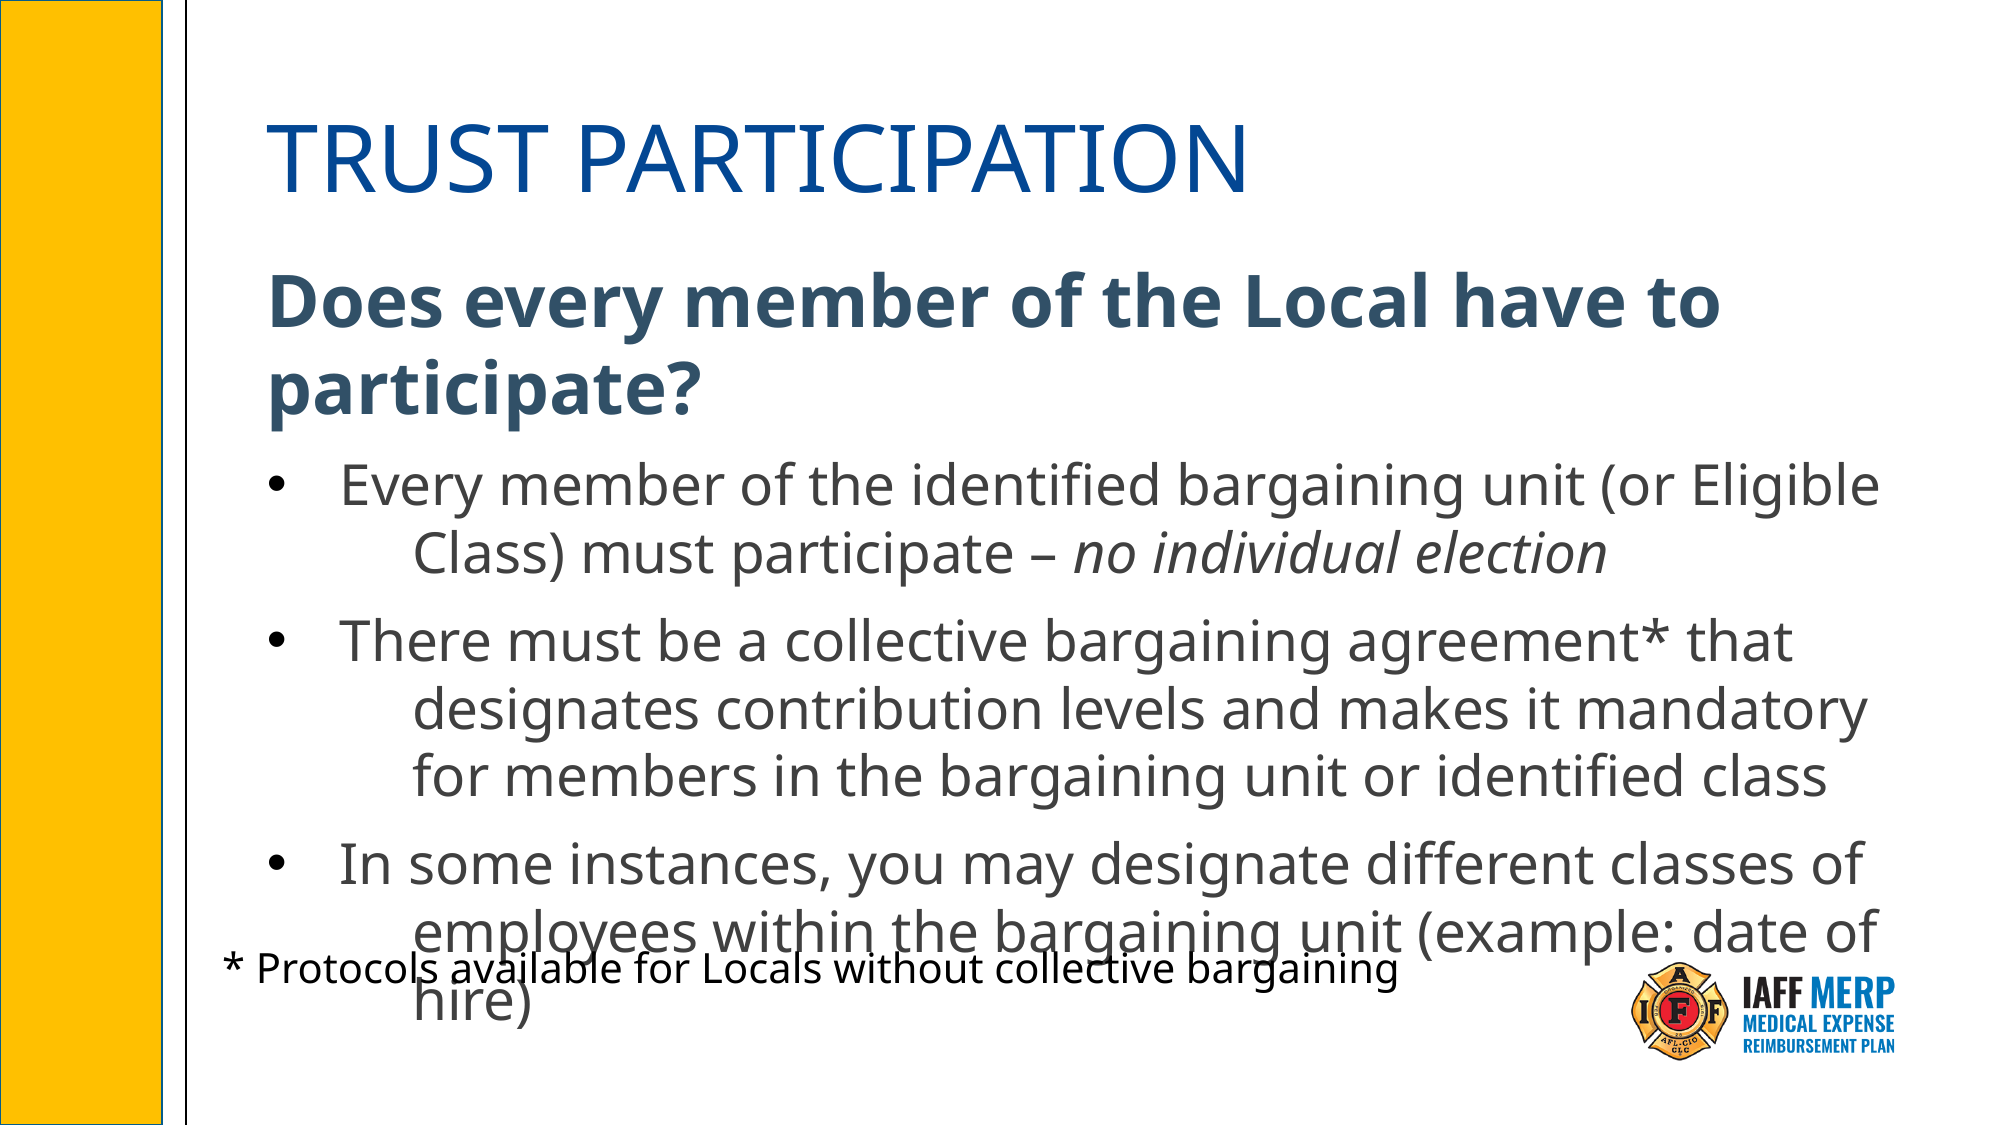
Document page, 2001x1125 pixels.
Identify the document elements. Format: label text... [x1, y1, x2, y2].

picture [1620, 950, 1906, 1070]
text_box * Protocols available for Locals without collective bargaining [207, 934, 1583, 1000]
list Does every member of the Local have to participate? Every member of the identified bargaining unit (or Eligible Class) must participate – no individual election There must be a collective bargaining agreement* that designates contribution levels and makes it mandatory for members in the bargaining unit or identified class In some instances, you may designate different classes of employees within the bargaining unit (example: date of hire) [237, 244, 1901, 968]
title Trust participation [266, 55, 1930, 221]
text_box [0, 0, 162, 1125]
